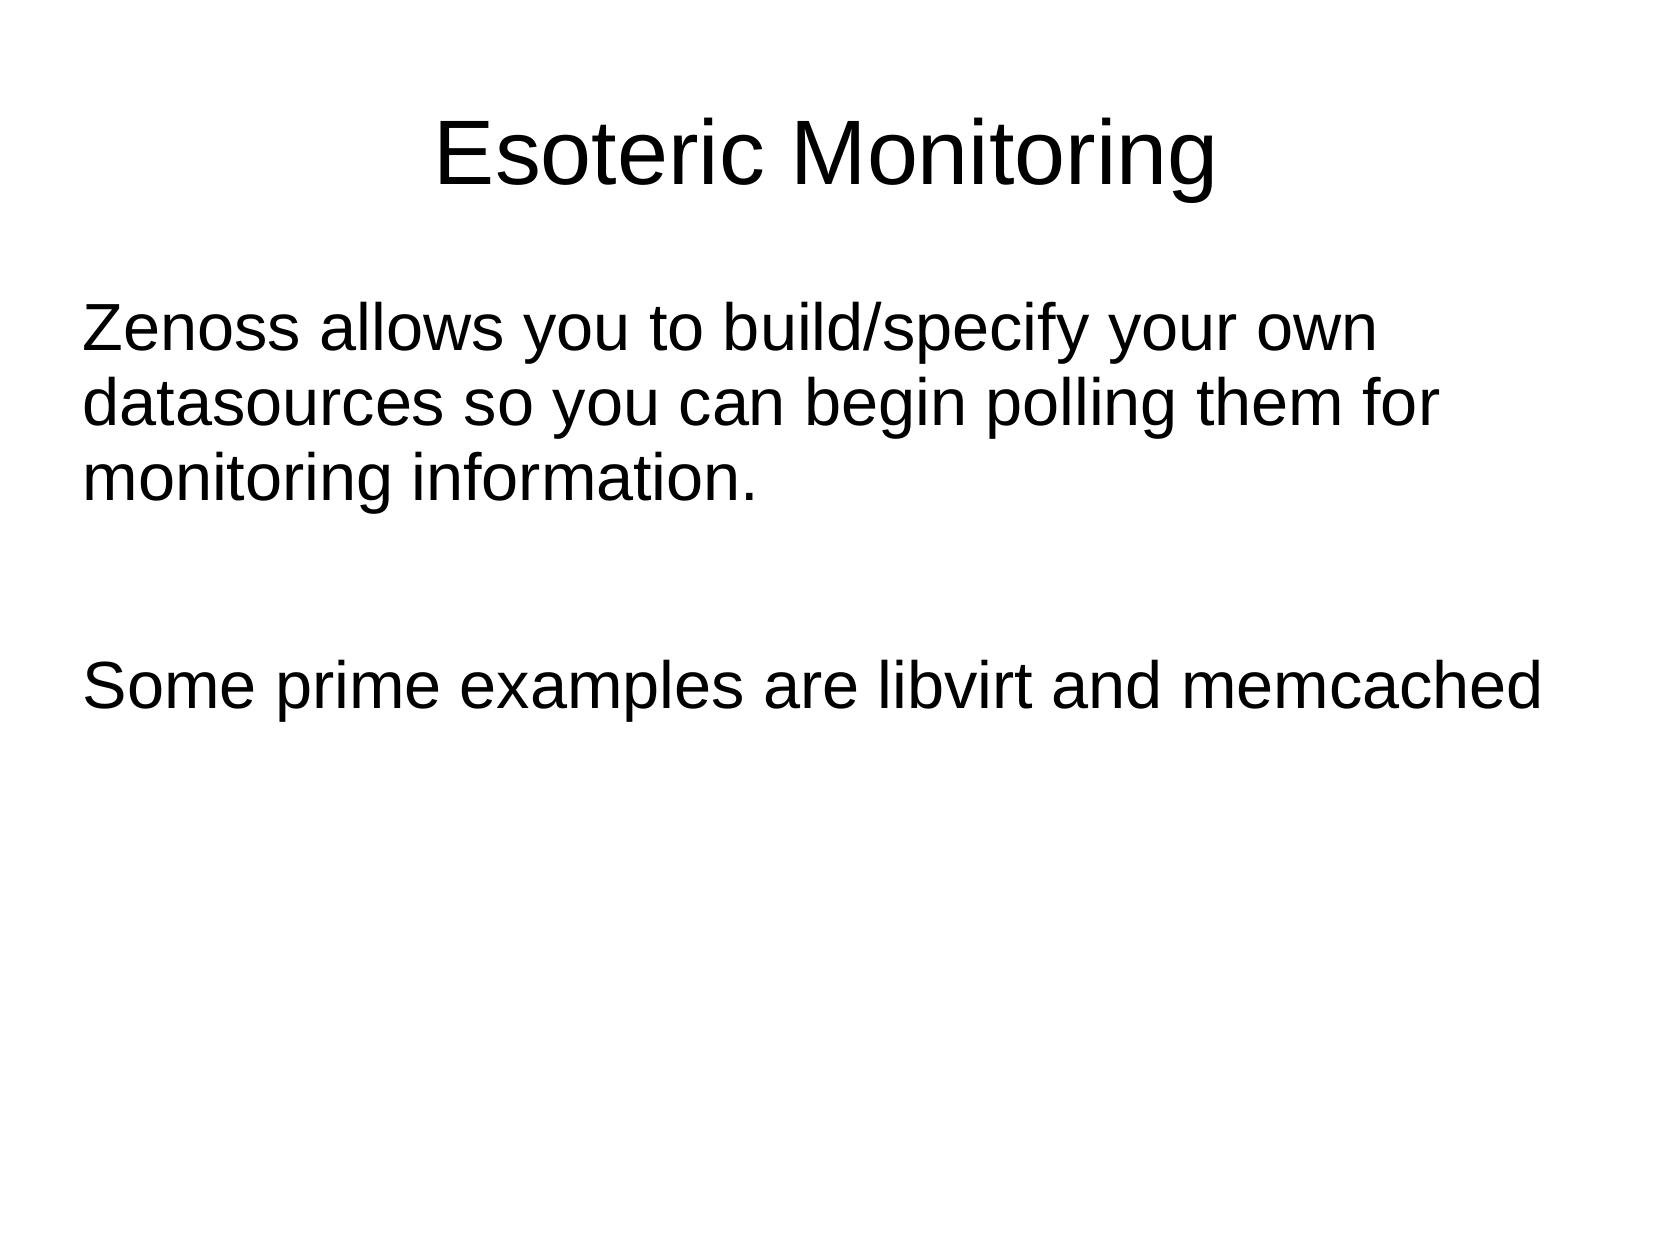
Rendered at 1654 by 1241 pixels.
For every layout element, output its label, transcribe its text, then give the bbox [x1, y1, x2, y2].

list Zenoss allows you to build/specify your own datasources so you can begin polling them for monitoring information. Some prime examples are libvirt and memcached [82, 290, 1571, 1109]
title Esoteric Monitoring [82, 49, 1571, 257]
